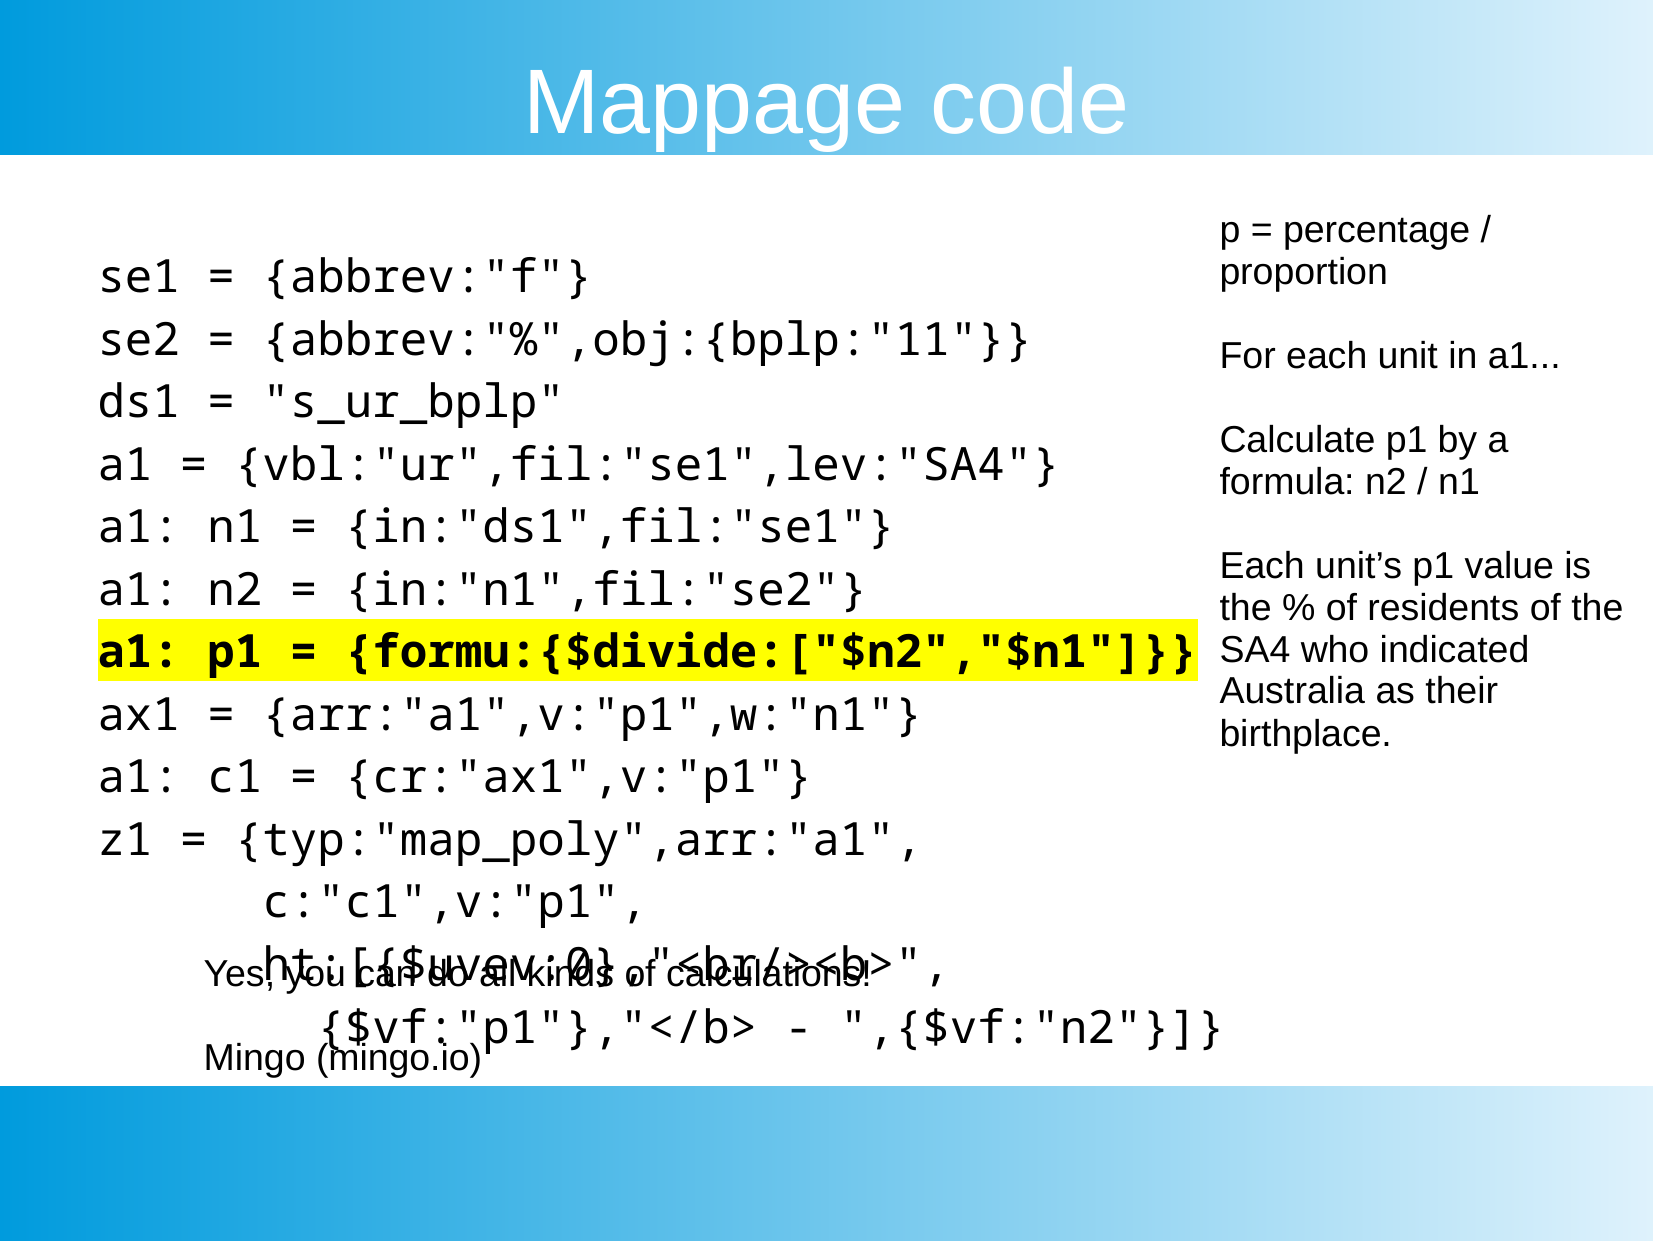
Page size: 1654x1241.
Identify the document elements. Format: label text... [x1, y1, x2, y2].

text_box p = percentage / proportion For each unit in a1... Calculate p1 by a formula: n2 / n1 Each unit’s p1 value is the % of residents of the SA4 who indicated Australia as their birthplace. [1204, 200, 1642, 762]
text_box Yes, you can do all kinds of calculations! Mingo (mingo.io) [188, 944, 1134, 1086]
title Mappage code [82, 49, 1571, 155]
text_box se1 = {abbrev:"f"} se2 = {abbrev:"%",obj:{bplp:"11"}} ds1 = "s_ur_bplp" a1 = {vbl:"ur",fil:"se1",lev:"SA4"} a1: n1 = {in:"ds1",fil:"se1"} a1: n2 = {in:"n1",fil:"se2"} a1: p1 = {formu:{$divide:["$n2","$n1"]}} ax1 = {arr:"a1",v:"p1",w:"n1"} a1: c1 = {cr:"ax1",v:"p1"} z1 = {typ:"map_poly",arr:"a1", c:"c1",v:"p1", ht:[{$uvev:0},"<br/><b>", {$vf:"p1"},"</b> - ",{$vf:"n2"}]} [82, 236, 1241, 910]
